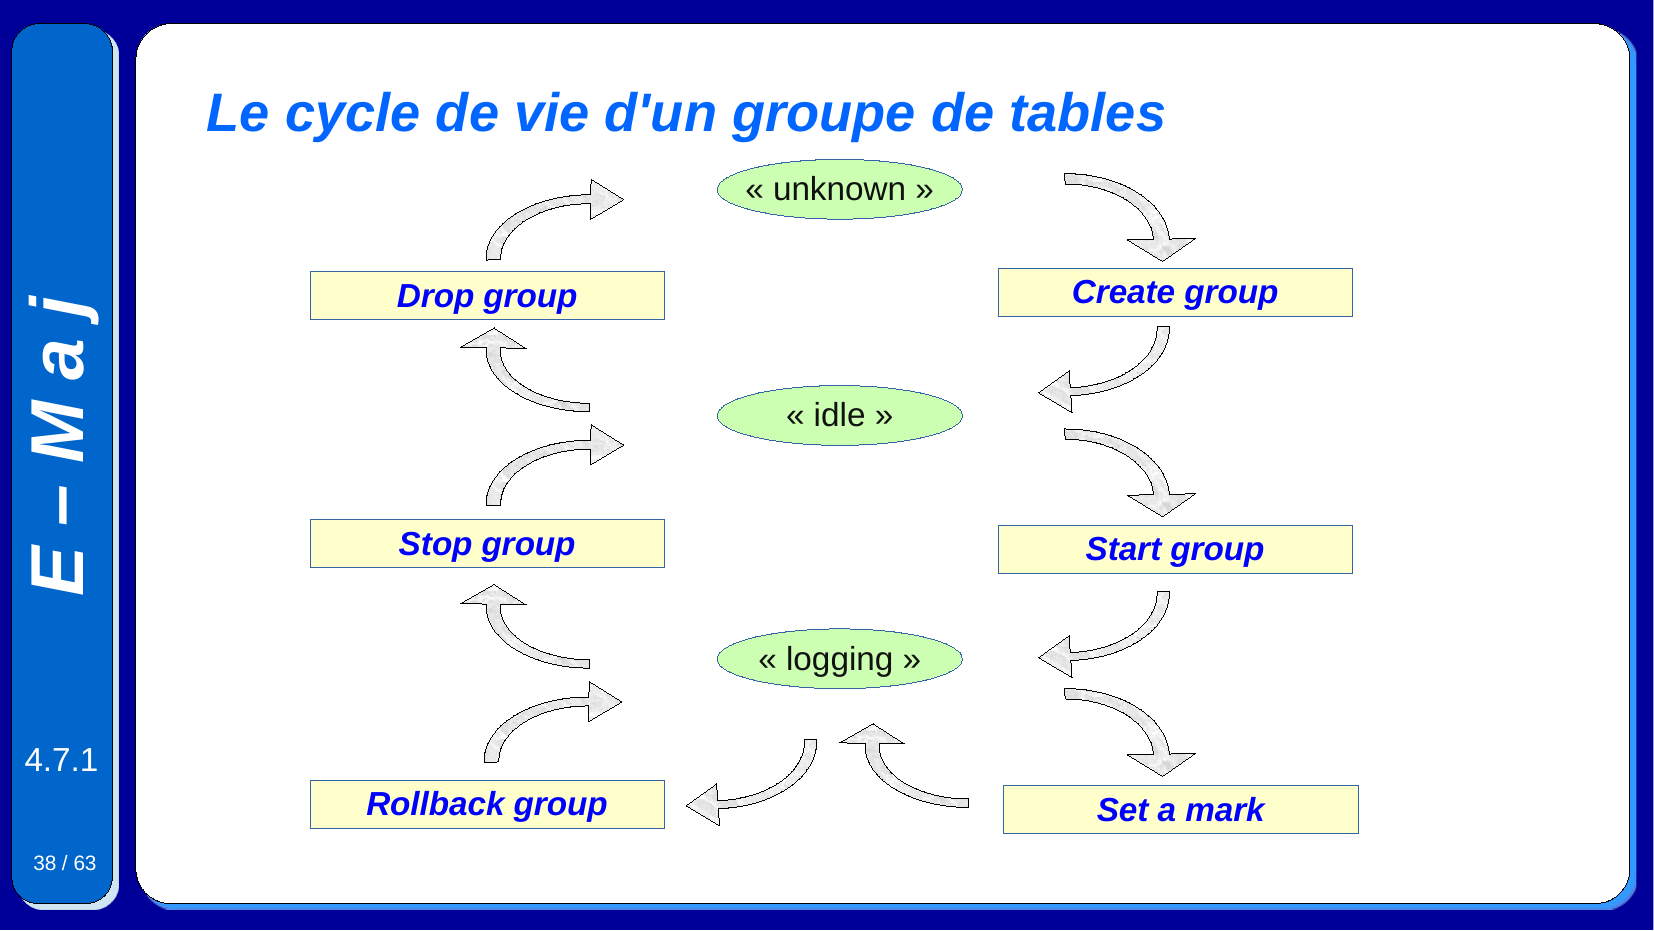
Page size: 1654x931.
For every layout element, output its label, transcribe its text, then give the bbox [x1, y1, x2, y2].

text_box Start group [998, 525, 1353, 574]
text_box [460, 584, 590, 669]
text_box [486, 424, 624, 506]
text_box [1064, 428, 1196, 517]
text_box Stop group [310, 519, 665, 568]
text_box [1064, 688, 1196, 777]
text_box [486, 179, 624, 261]
text_box [839, 723, 969, 808]
text_box « logging » [717, 628, 963, 689]
text_box Rollback group [310, 780, 665, 829]
title Le cycle de vie d'un groupe de tables [206, 34, 1593, 191]
text_box [460, 327, 590, 412]
text_box Drop group [310, 271, 665, 320]
text_box [484, 681, 622, 763]
text_box « unknown » [717, 159, 963, 220]
text_box [1038, 326, 1170, 413]
text_box [1064, 173, 1196, 262]
text_box Set a mark [1003, 785, 1359, 834]
text_box [1038, 591, 1170, 678]
text_box Create group [998, 268, 1353, 317]
text_box « idle » [717, 385, 963, 446]
text_box [686, 739, 817, 826]
